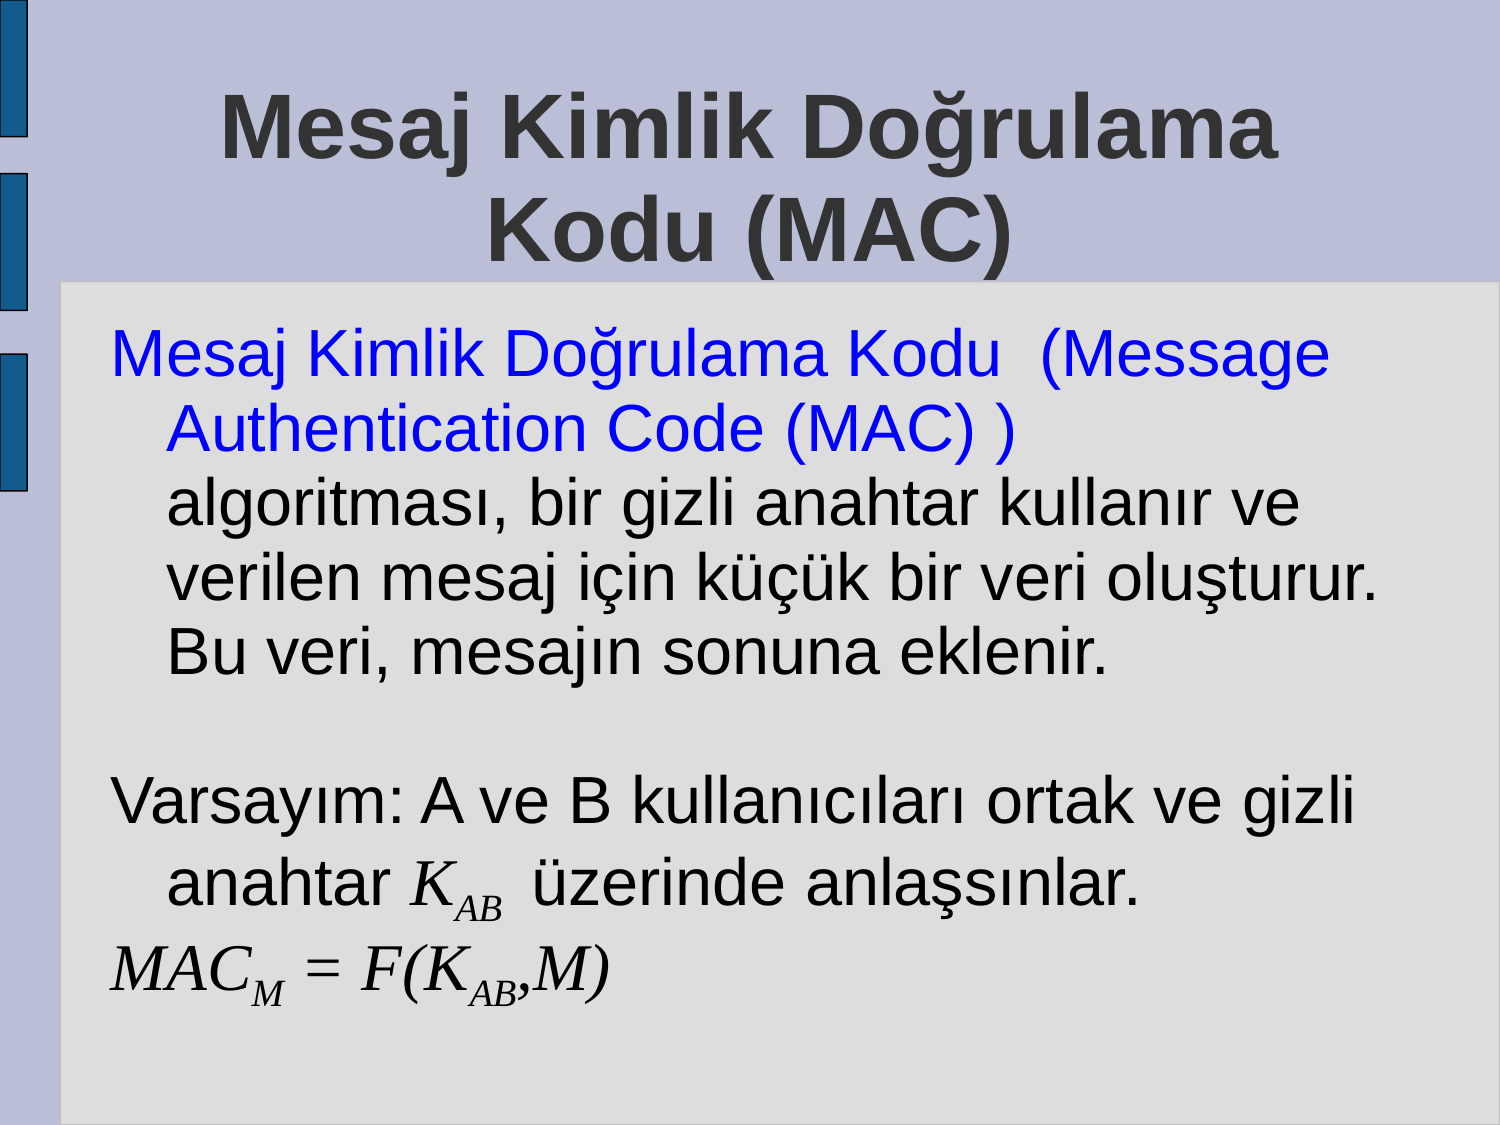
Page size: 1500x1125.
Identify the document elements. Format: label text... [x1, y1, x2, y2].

list Mesaj Kimlik Doğrulama Kodu (Message Authentication Code (MAC) ) algoritması, bir gizli anahtar kullanır ve verilen mesaj için küçük bir veri oluşturur. Bu veri, mesajın sonuna eklenir. Varsayım: A ve B kullanıcıları ortak ve gizli anahtar KAB üzerinde anlaşsınlar. MACM = F(KAB,M) [110, 312, 1392, 1056]
title Mesaj Kimlik Doğrulama Kodu (MAC) [106, 70, 1393, 282]
